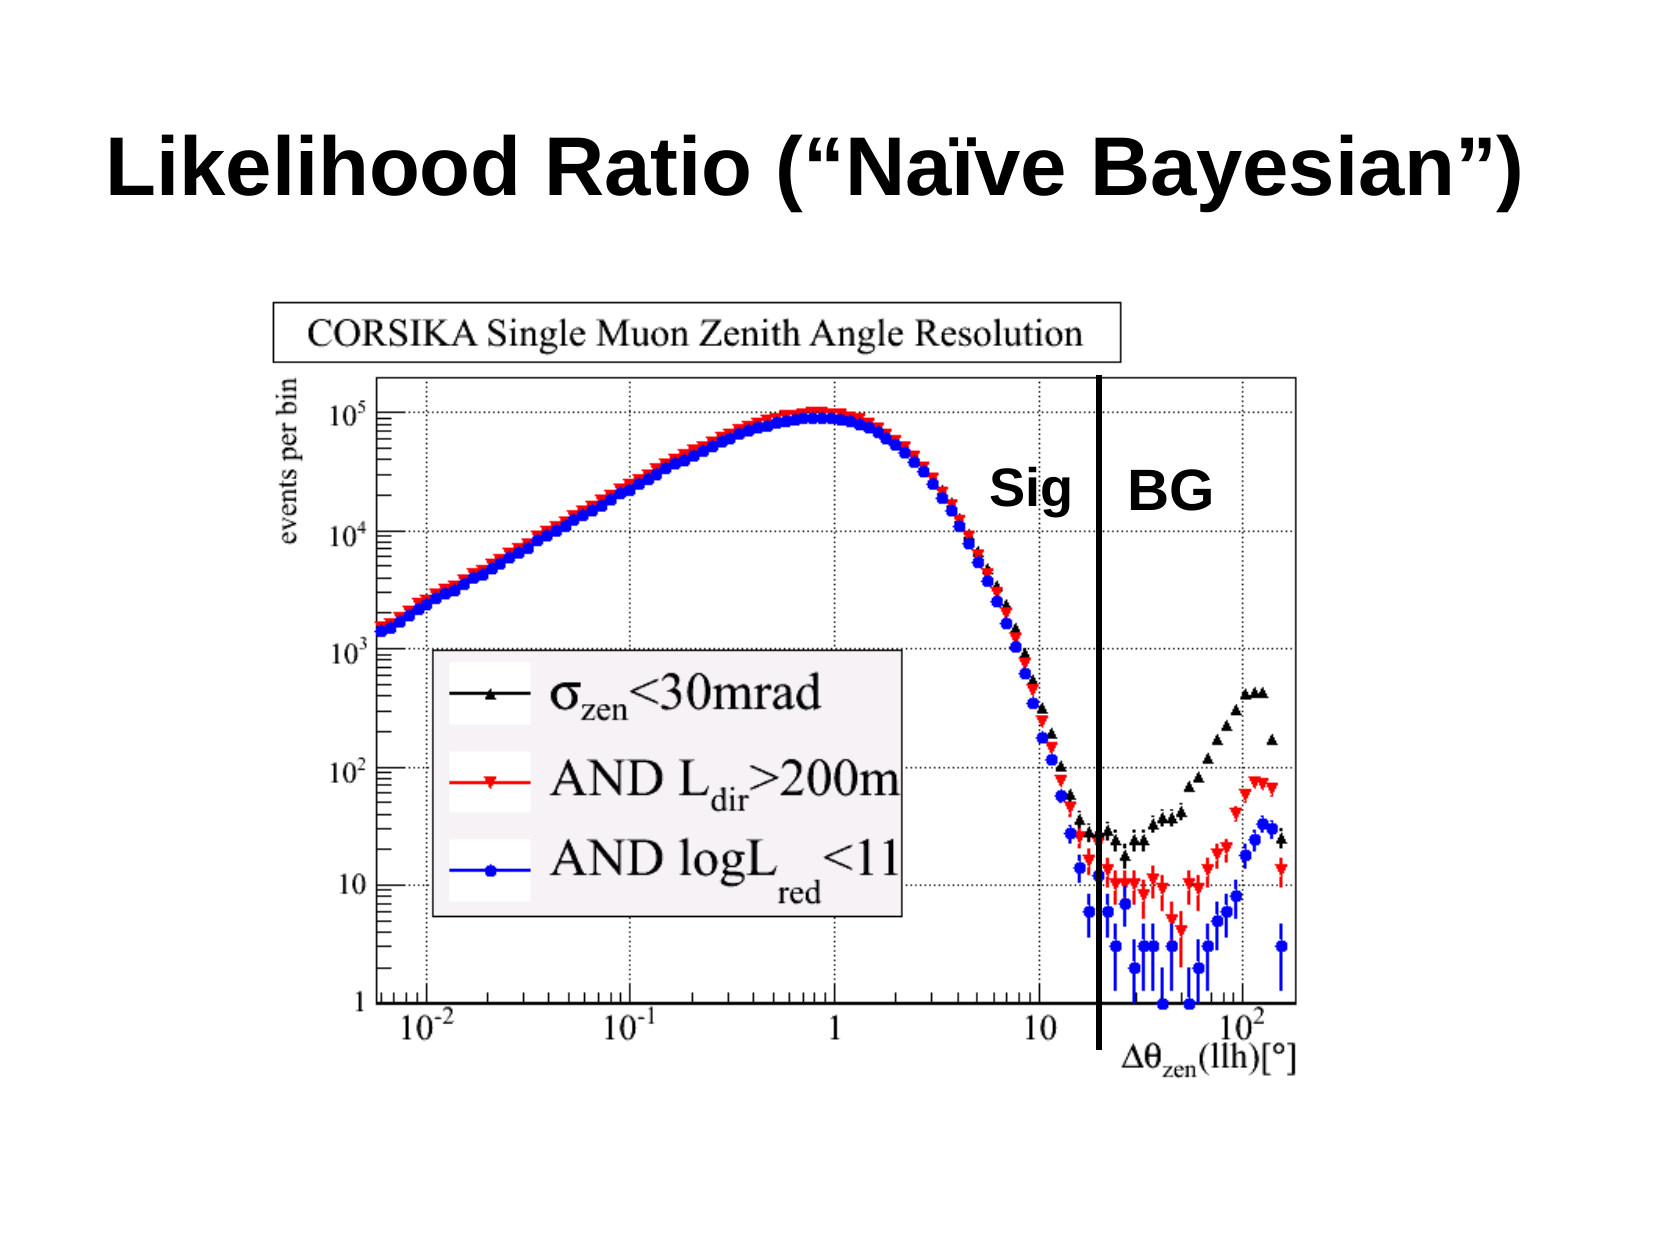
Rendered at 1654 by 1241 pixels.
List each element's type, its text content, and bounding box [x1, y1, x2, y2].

text_box Sig [975, 450, 1090, 547]
picture [262, 299, 1411, 1082]
text_box Likelihood Ratio (“Naïve Bayesian”) [91, 112, 1538, 254]
text_box BG [1112, 450, 1230, 553]
